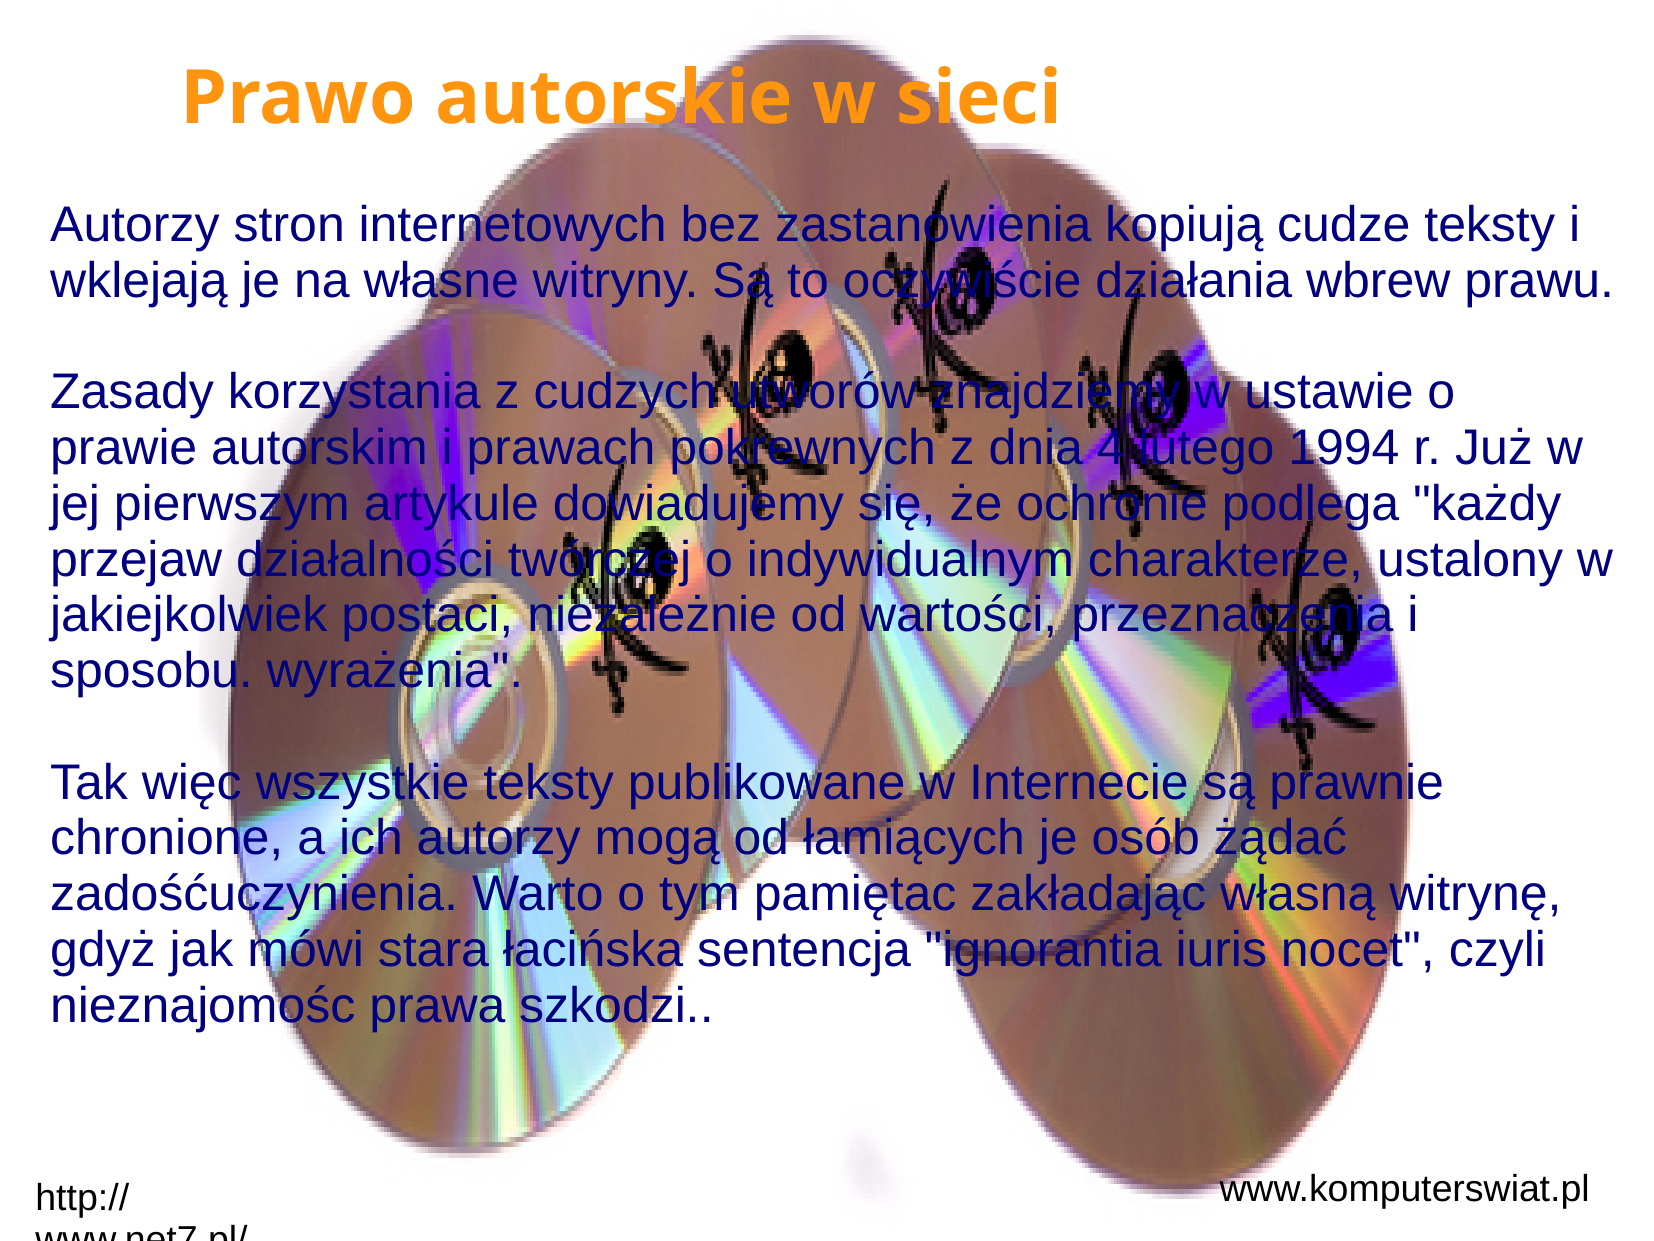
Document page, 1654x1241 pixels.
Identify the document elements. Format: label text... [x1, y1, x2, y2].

picture [234, 1227, 244, 1241]
text_box Autorzy stron internetowych bez zastanowienia kopiują cudze teksty i wklejają je na własne witryny. Są to oczywiście działania wbrew prawu. Zasady korzystania z cudzych utworów znajdziemy w ustawie o prawie autorskim i prawach pokrewnych z dnia 4 lutego 1994 r. Już w jej pierwszym artykule dowiadujemy się, że ochronie podlega "każdy przejaw działalności twórczej o indywidualnym charakterze, ustalony w jakiejkolwiek postaci, niezależnie od wartości, przeznaczenia i sposobu. wyrażenia". Tak więc wszystkie teksty publikowane w Internecie są prawnie chronione, a ich autorzy mogą od łamiących je osób żądać zadośćuczynienia. Warto o tym pamiętac zakładając własną witrynę, gdyż jak mówi stara łacińska sentencja "ignorantia iuris nocet", czyli nieznajomośc prawa szkodzi.. [35, 188, 1630, 1096]
picture [130, 1234, 139, 1241]
text_box Prawo autorskie w sieci [165, 35, 1453, 188]
text_box http://www.net7.pl/ [20, 1169, 355, 1227]
picture [214, 1234, 224, 1241]
text_box www.komputerswiat.pl [1204, 1159, 1630, 1217]
picture [0, 0, 1654, 1241]
picture [150, 1234, 161, 1240]
picture [188, 1227, 231, 1241]
